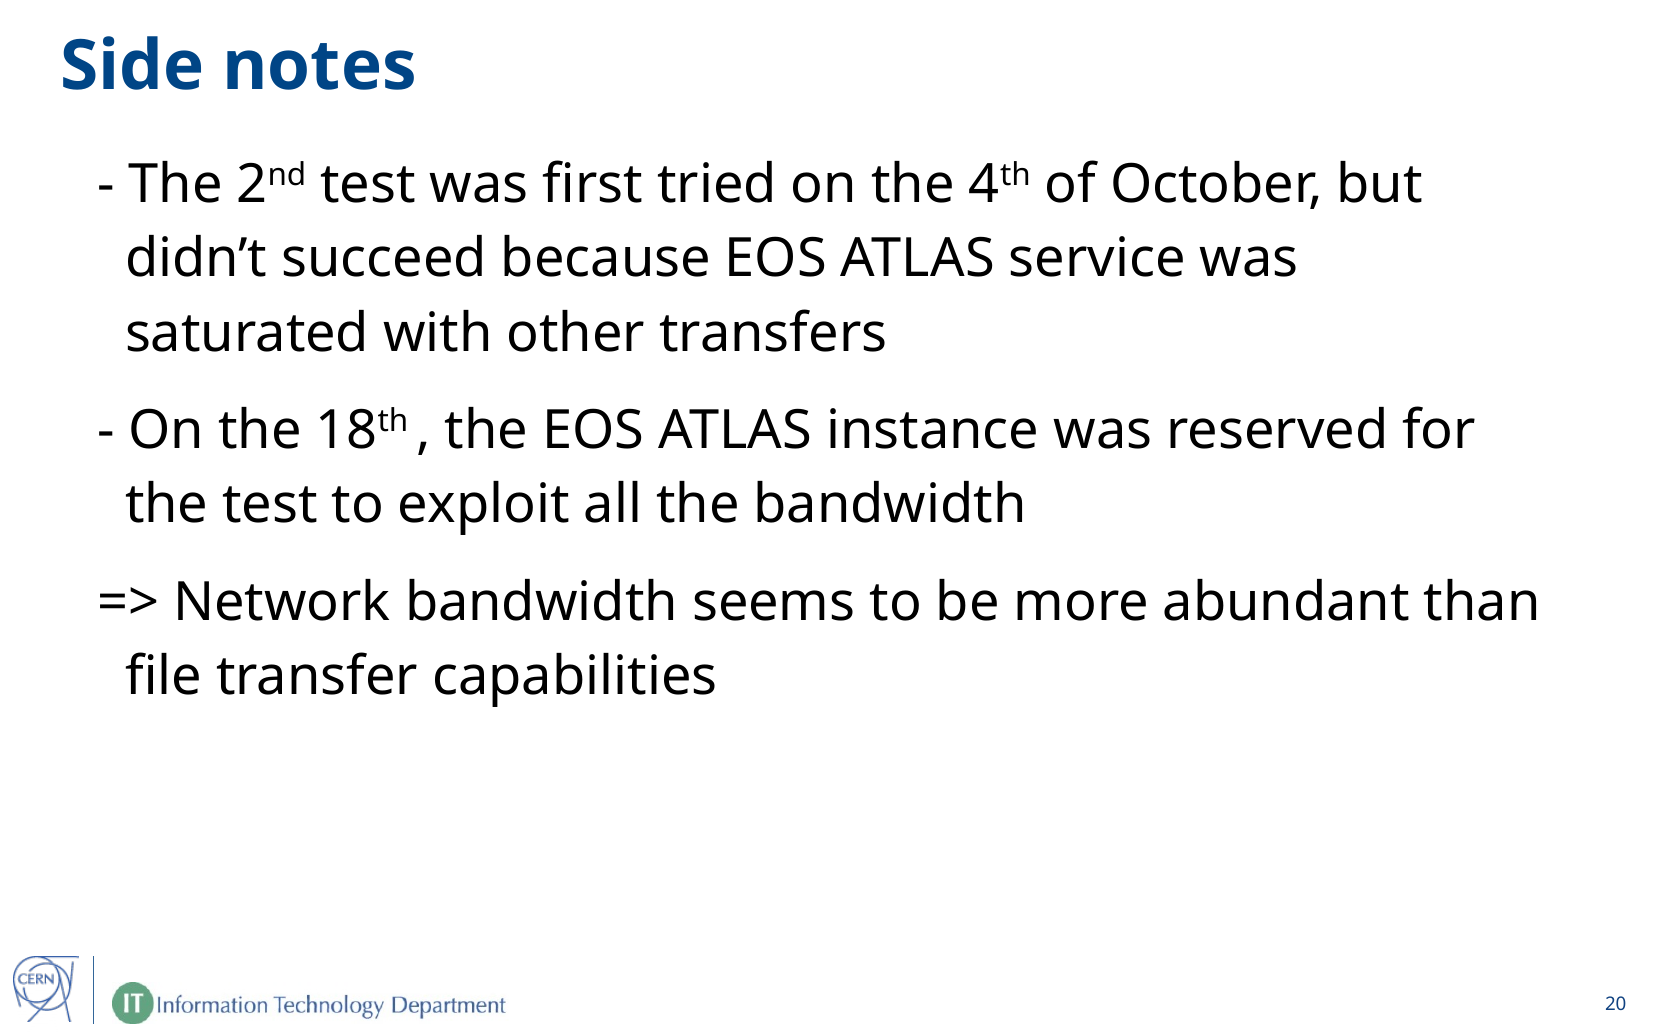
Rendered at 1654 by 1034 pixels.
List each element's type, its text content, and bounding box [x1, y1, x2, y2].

picture [13, 956, 79, 1032]
text_box - The 2nd test was first tried on the 4th of October, but didn’t succeed because EOS ATLAS service was saturated with other transfers - On the 18th , the EOS ATLAS instance was reserved for the test to exploit all the bandwidth => Network bandwidth seems to be more abundant than file transfer capabilities [82, 137, 1563, 1034]
title Side notes [60, 0, 1528, 138]
